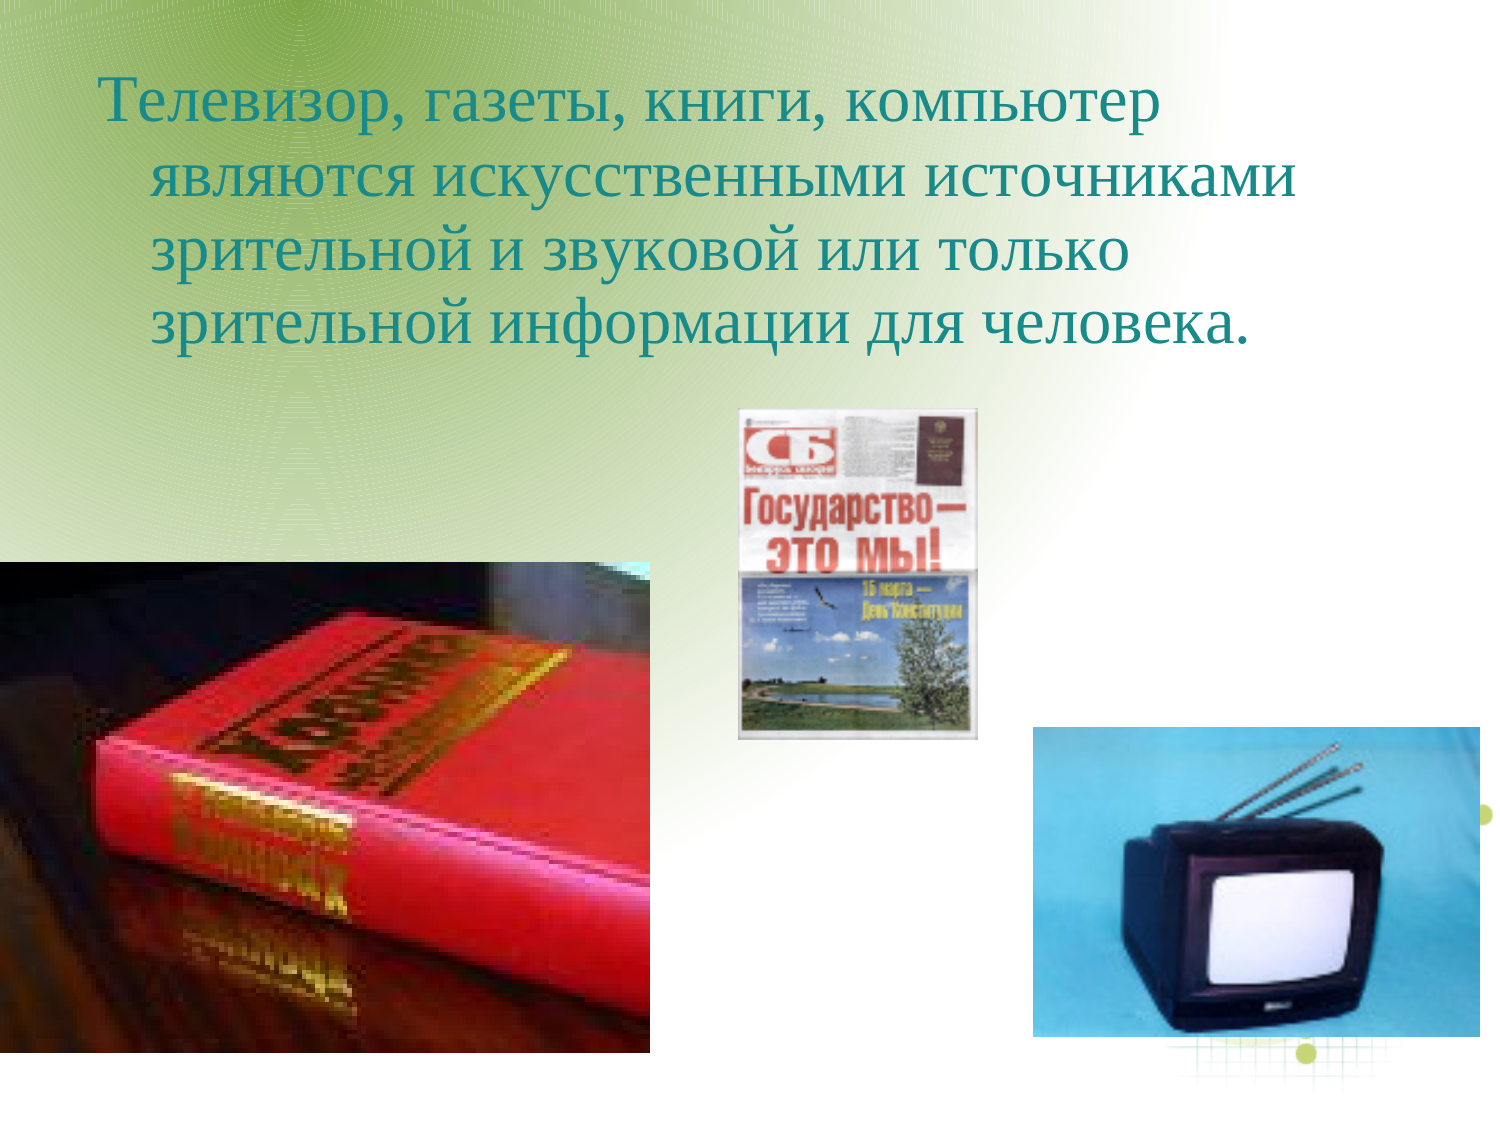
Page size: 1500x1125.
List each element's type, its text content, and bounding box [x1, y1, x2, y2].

title [76, 0, 1427, 188]
picture [0, 562, 650, 1053]
list Телевизор, газеты, книги, компьютер являются искусственными источниками зрительной и звуковой или только зрительной информации для человека. [64, 54, 1415, 402]
picture [1033, 718, 1500, 1098]
picture [738, 408, 978, 740]
